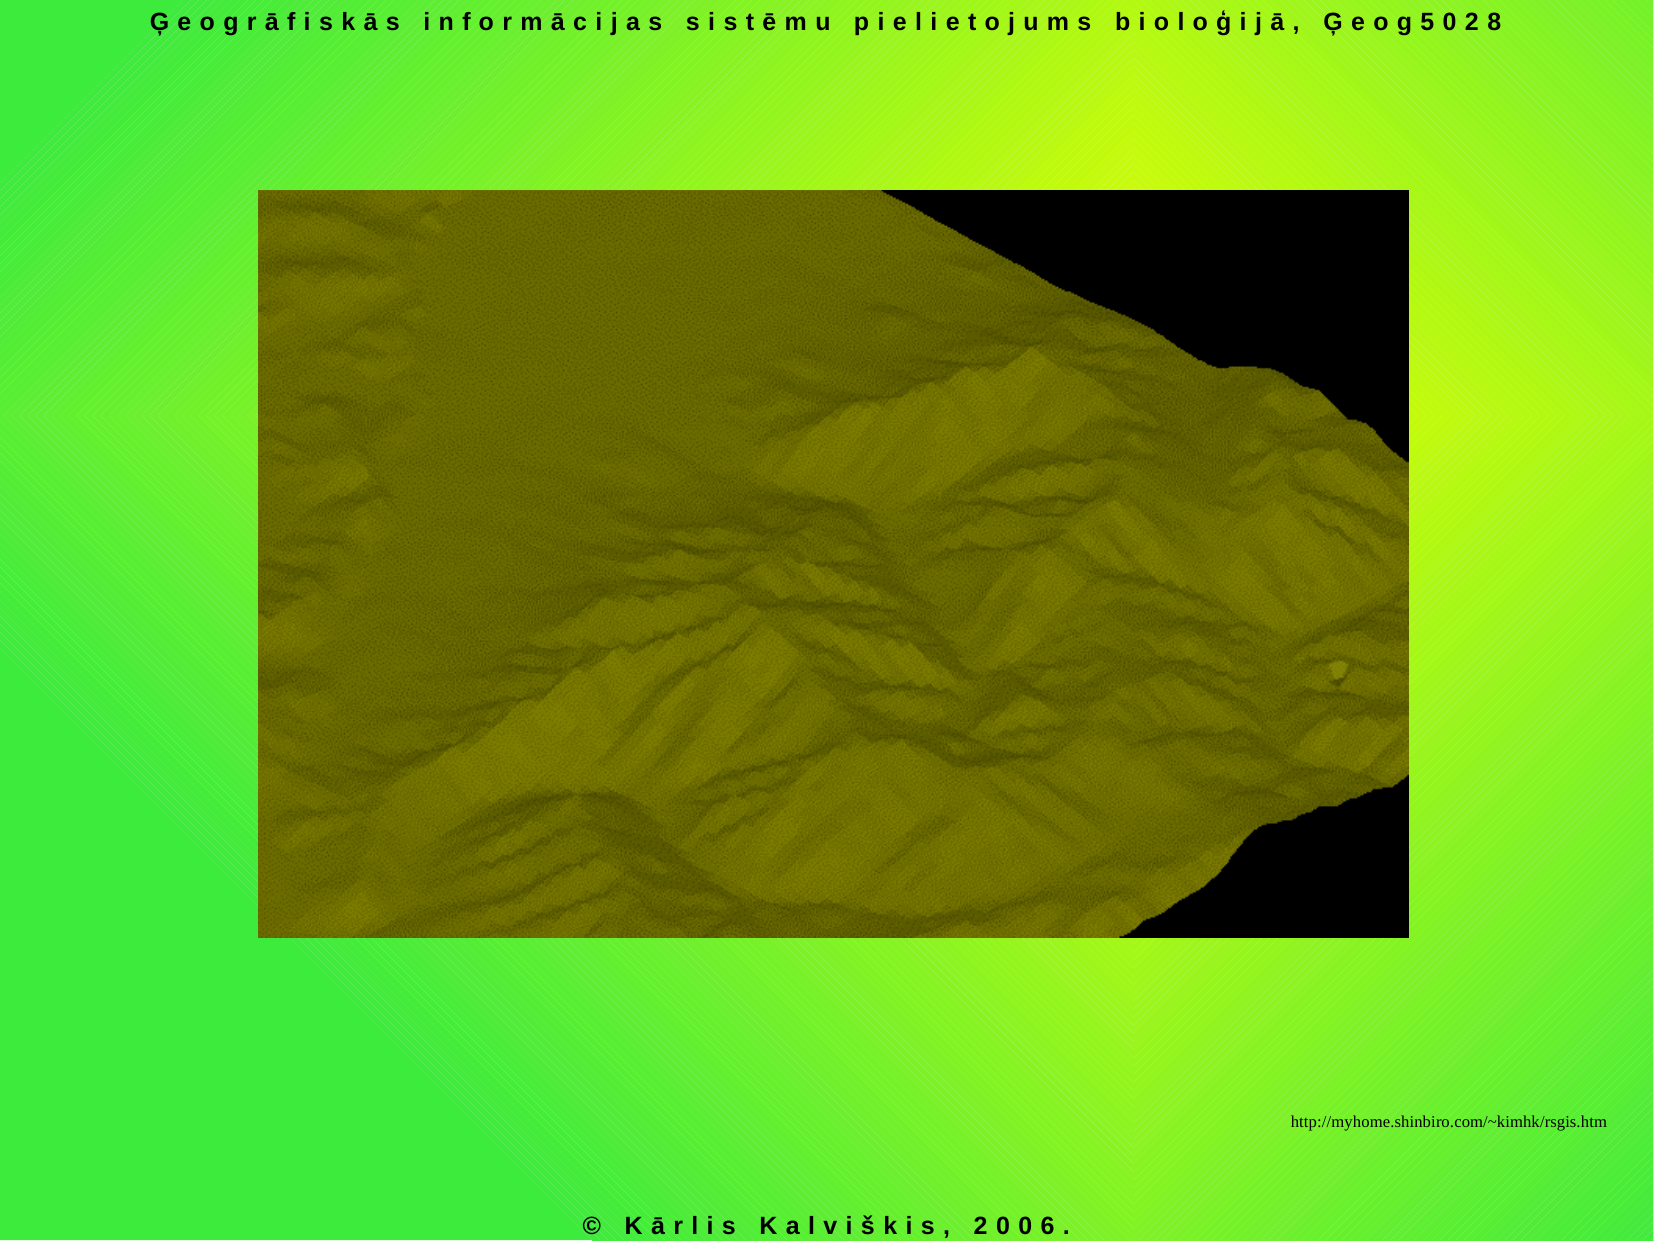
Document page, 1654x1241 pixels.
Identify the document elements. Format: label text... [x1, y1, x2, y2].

picture [258, 190, 1409, 938]
text_box http://myhome.shinbiro.com/~kimhk/rsgis.htm [1276, 1105, 1621, 1140]
